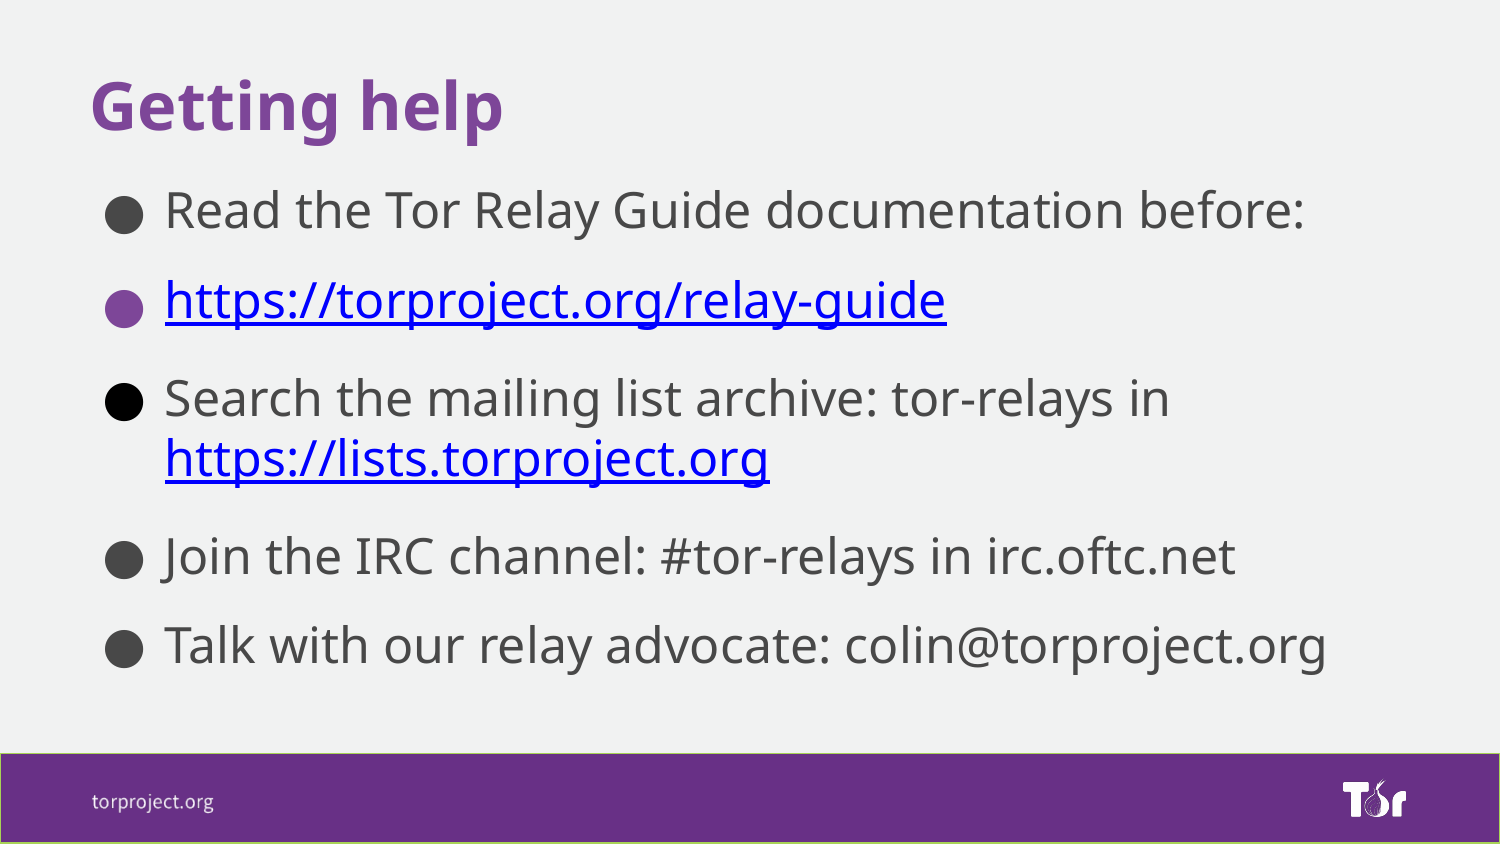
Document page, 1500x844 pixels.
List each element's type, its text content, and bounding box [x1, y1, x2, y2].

picture [1343, 778, 1406, 817]
text_box Getting help [75, 33, 1425, 171]
picture [75, 780, 604, 821]
text_box Read the Tor Relay Guide documentation before: https://torproject.org/relay-guide Search the mailing list archive: tor-relays in https://lists.torproject.org Join the IRC channel: #tor-relays in irc.oftc.net Talk with our relay advocate: colin@torproject.org [75, 171, 1425, 728]
